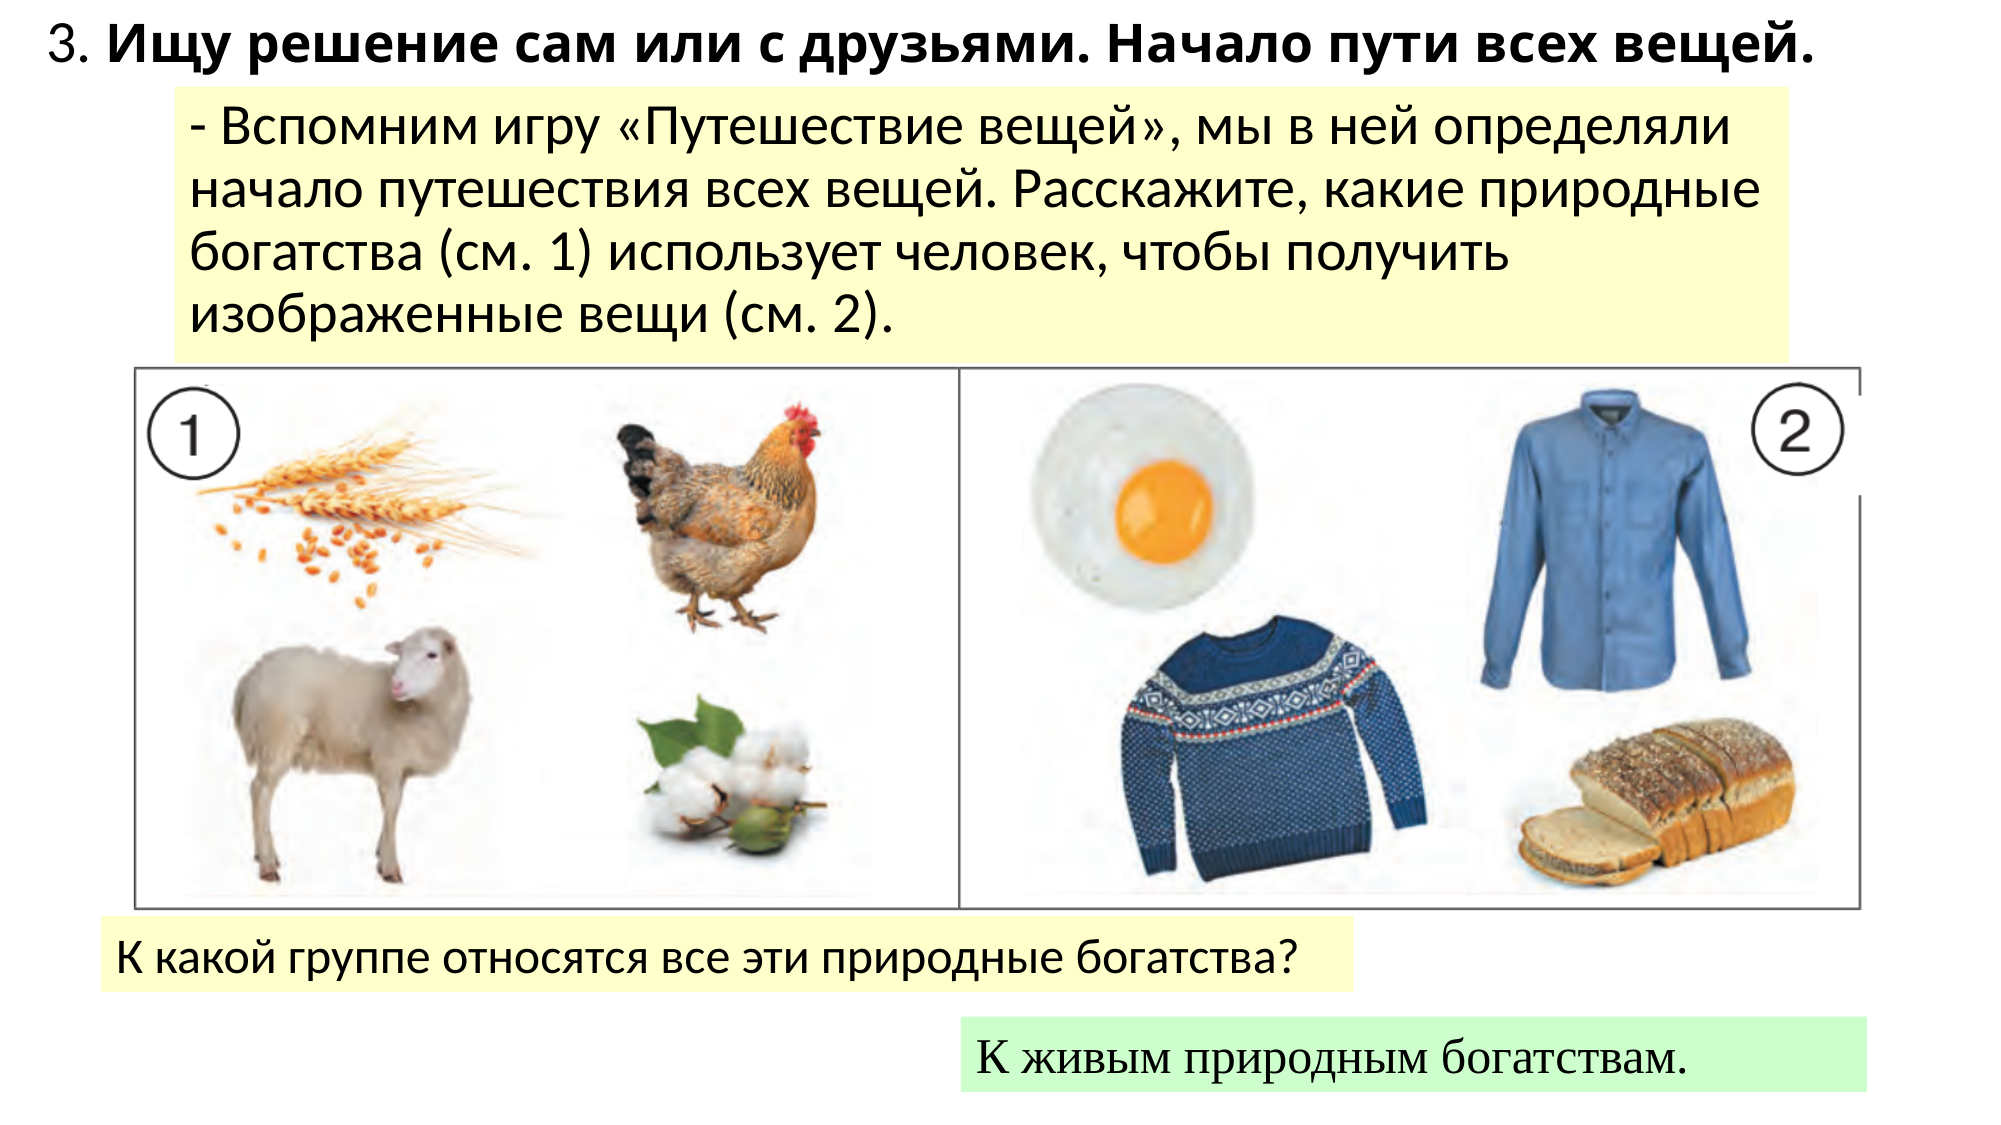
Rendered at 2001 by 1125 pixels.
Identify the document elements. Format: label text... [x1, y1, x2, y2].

list - Вспомним игру «Путешествие вещей», мы в ней определяли начало путешествия всех вещей. Расскажите, какие природные богатства (см. 1) использует человек, чтобы получить изображенные вещи (см. 2). [174, 87, 1789, 363]
picture [126, 363, 1867, 917]
text_box К живым природным богатствам. [960, 1016, 1867, 1093]
text_box К какой группе относятся все эти природные богатства? [101, 916, 1354, 992]
title 3. Ищу решение сам или с друзьями. Начало пути всех вещей. [31, 0, 1854, 87]
